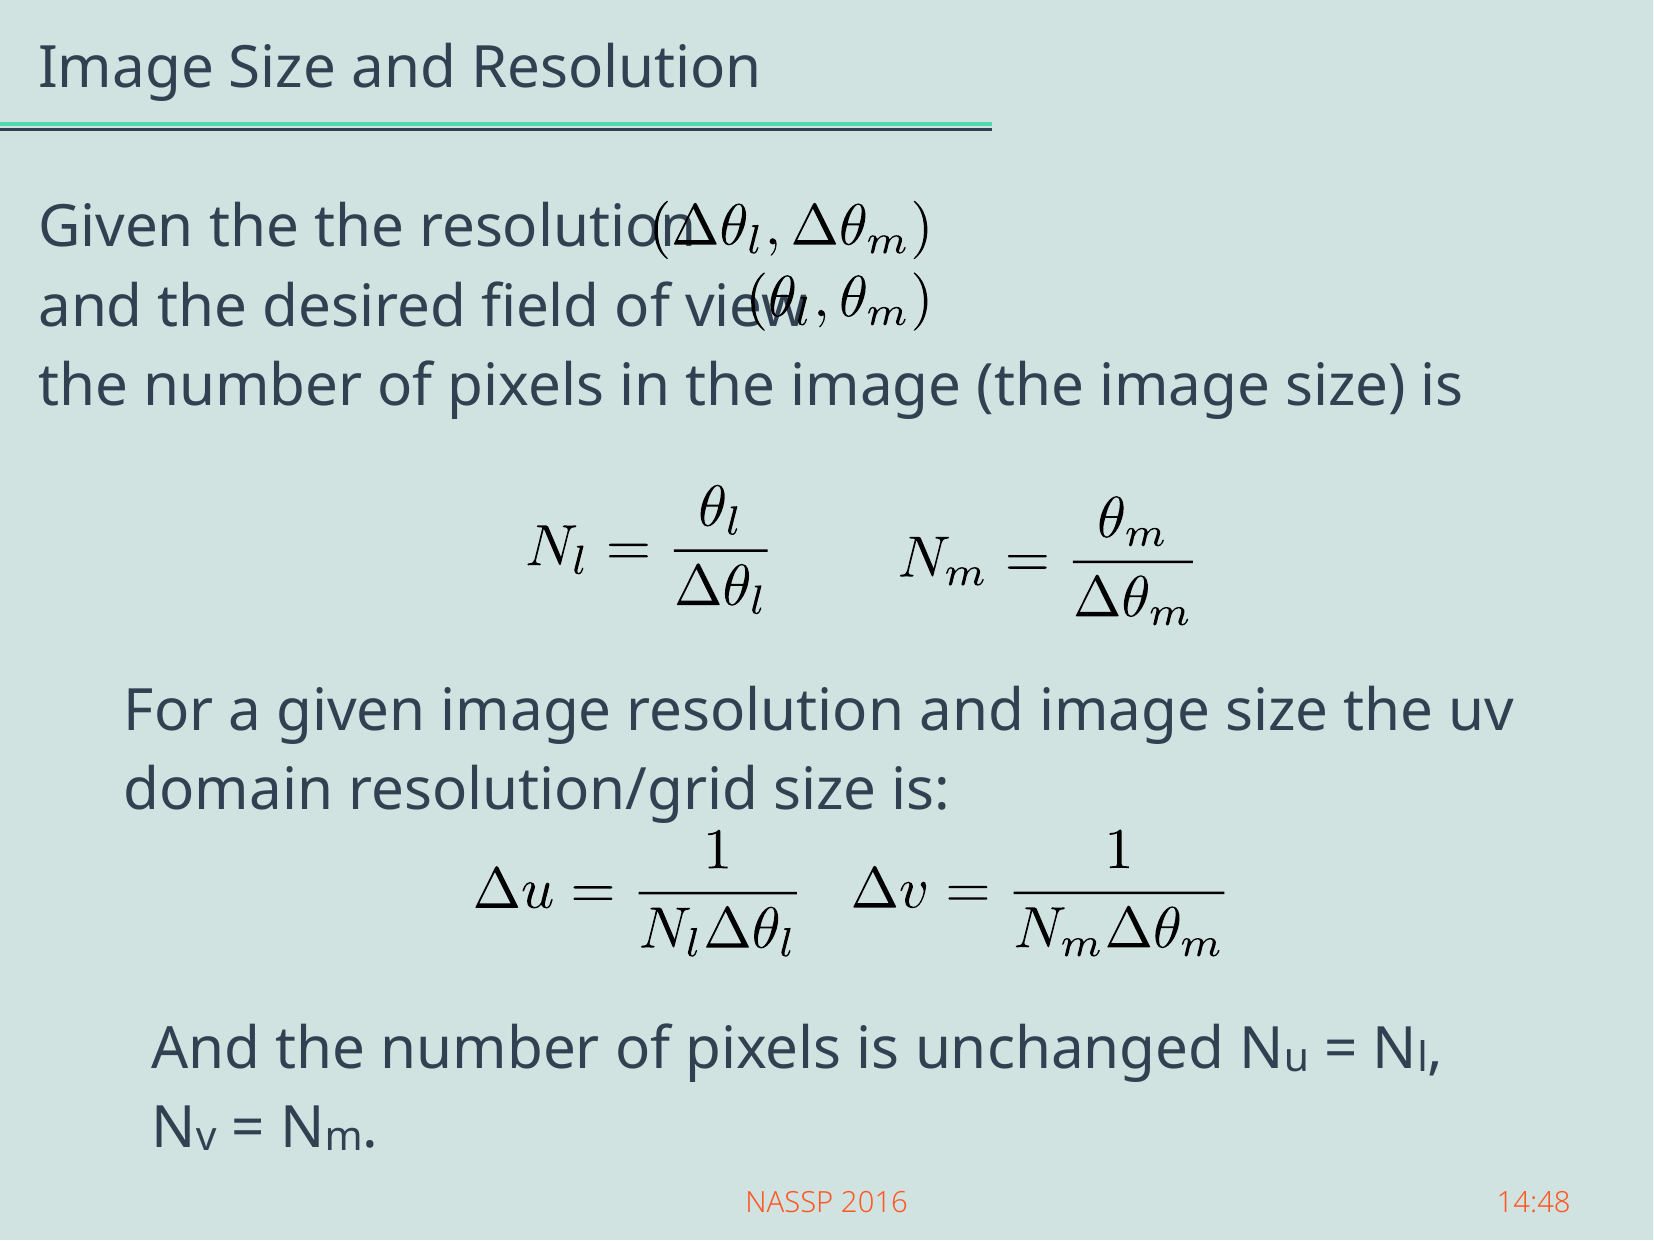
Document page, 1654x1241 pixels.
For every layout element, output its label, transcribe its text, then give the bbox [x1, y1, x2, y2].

text_box [850, 829, 1225, 957]
text_box [472, 829, 797, 957]
text_box [648, 200, 934, 260]
text_box [525, 484, 768, 615]
text_box And the number of pixels is unchanged Nu = Nl, Nv = Nm. [136, 998, 1529, 1098]
text_box [897, 496, 1193, 626]
text_box Given the the resolution and the desired field of view the number of pixels in the image (the image size) is [23, 177, 1571, 403]
text_box [745, 272, 934, 331]
text_box Image Size and Resolution [23, 17, 1264, 103]
text_box For a given image resolution and image size the uv domain resolution/grid size is: [109, 661, 1556, 816]
